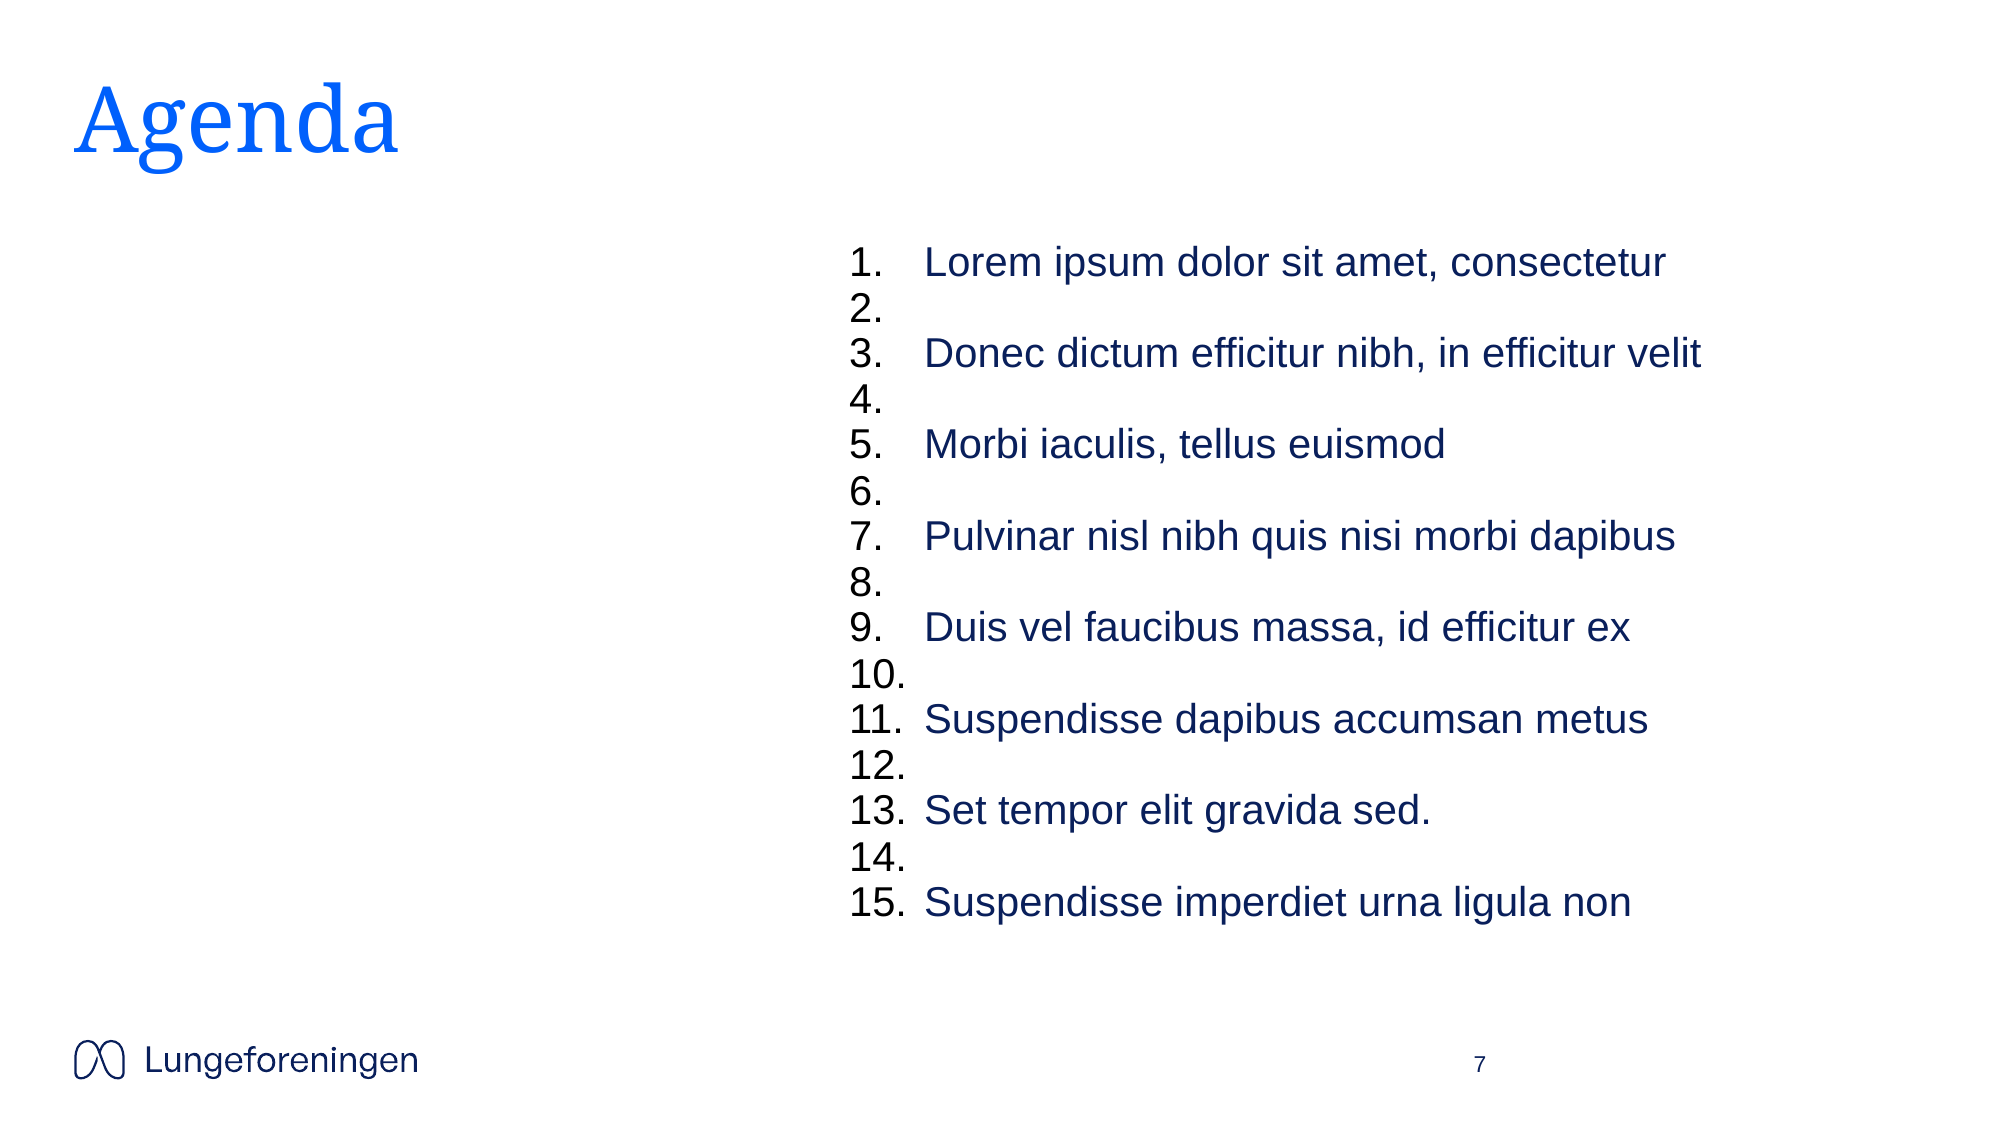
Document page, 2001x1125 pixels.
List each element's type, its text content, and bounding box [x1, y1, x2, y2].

subtitle Lorem ipsum dolor sit amet, consectetur Donec dictum efficitur nibh, in efficitur velit Morbi iaculis, tellus euismod Pulvinar nisl nibh quis nisi morbi dapibus Duis vel faucibus massa, id efficitur ex Suspendisse dapibus accumsan metus Set tempor elit gravida sed. Suspendisse imperdiet urna ligula non [834, 134, 1863, 1031]
title Agenda [74, 73, 756, 426]
text_box 8 [1473, 1033, 1924, 1094]
